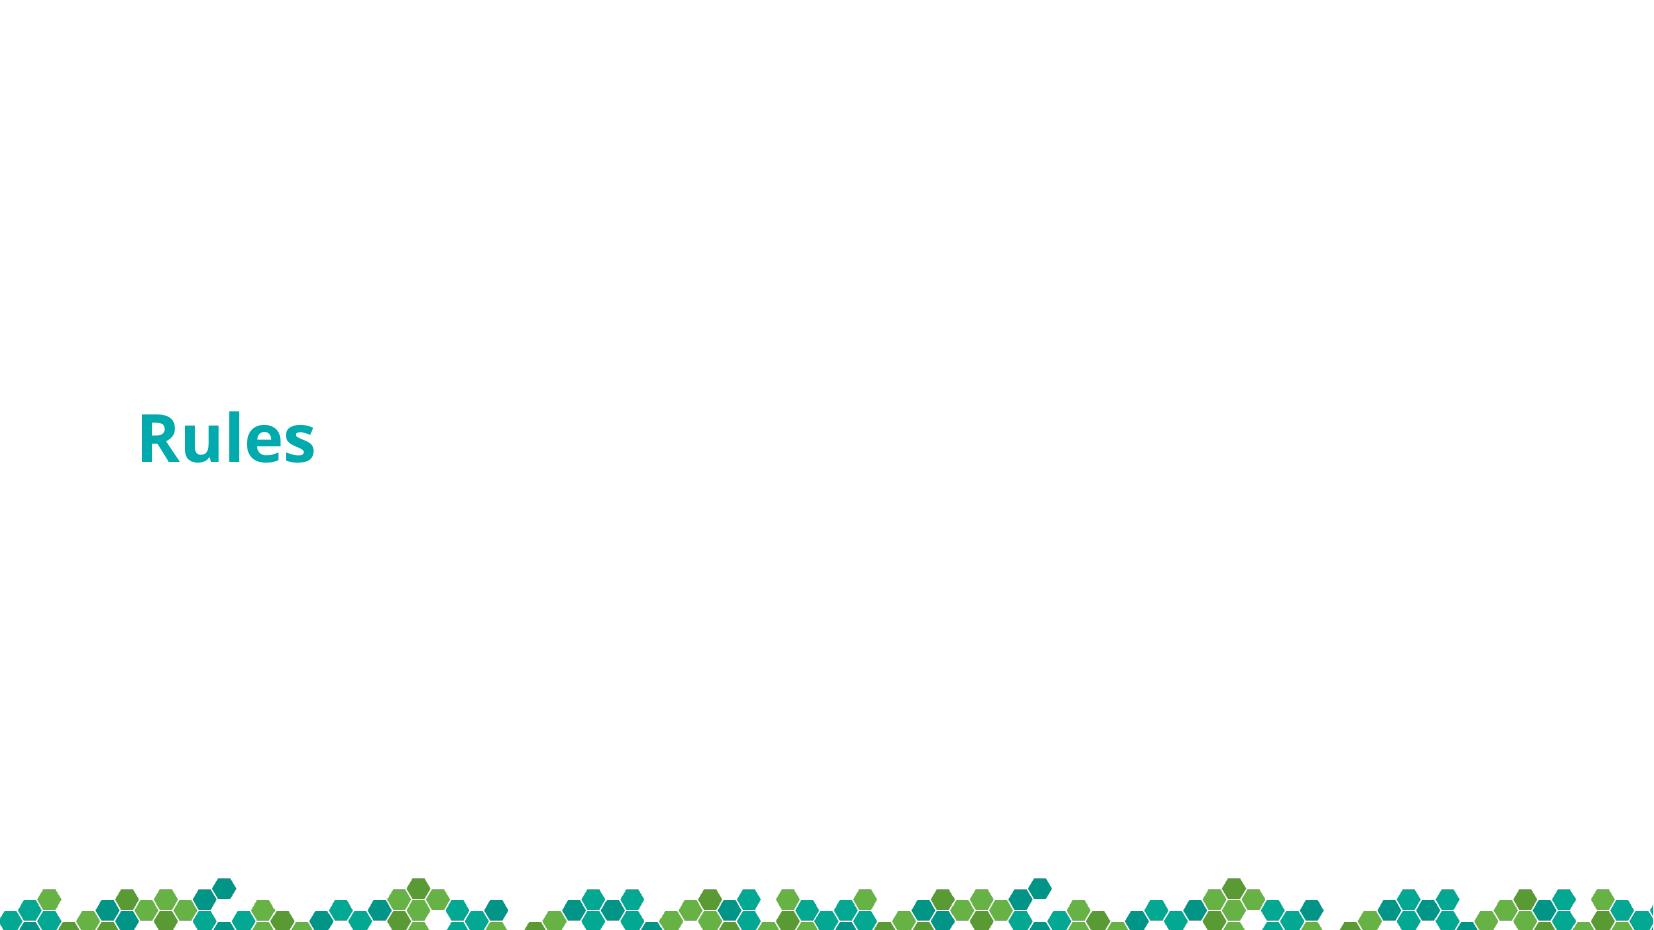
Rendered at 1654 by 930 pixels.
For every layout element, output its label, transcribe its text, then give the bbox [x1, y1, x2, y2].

title Rules [136, 358, 1625, 514]
picture [0, 870, 1654, 930]
